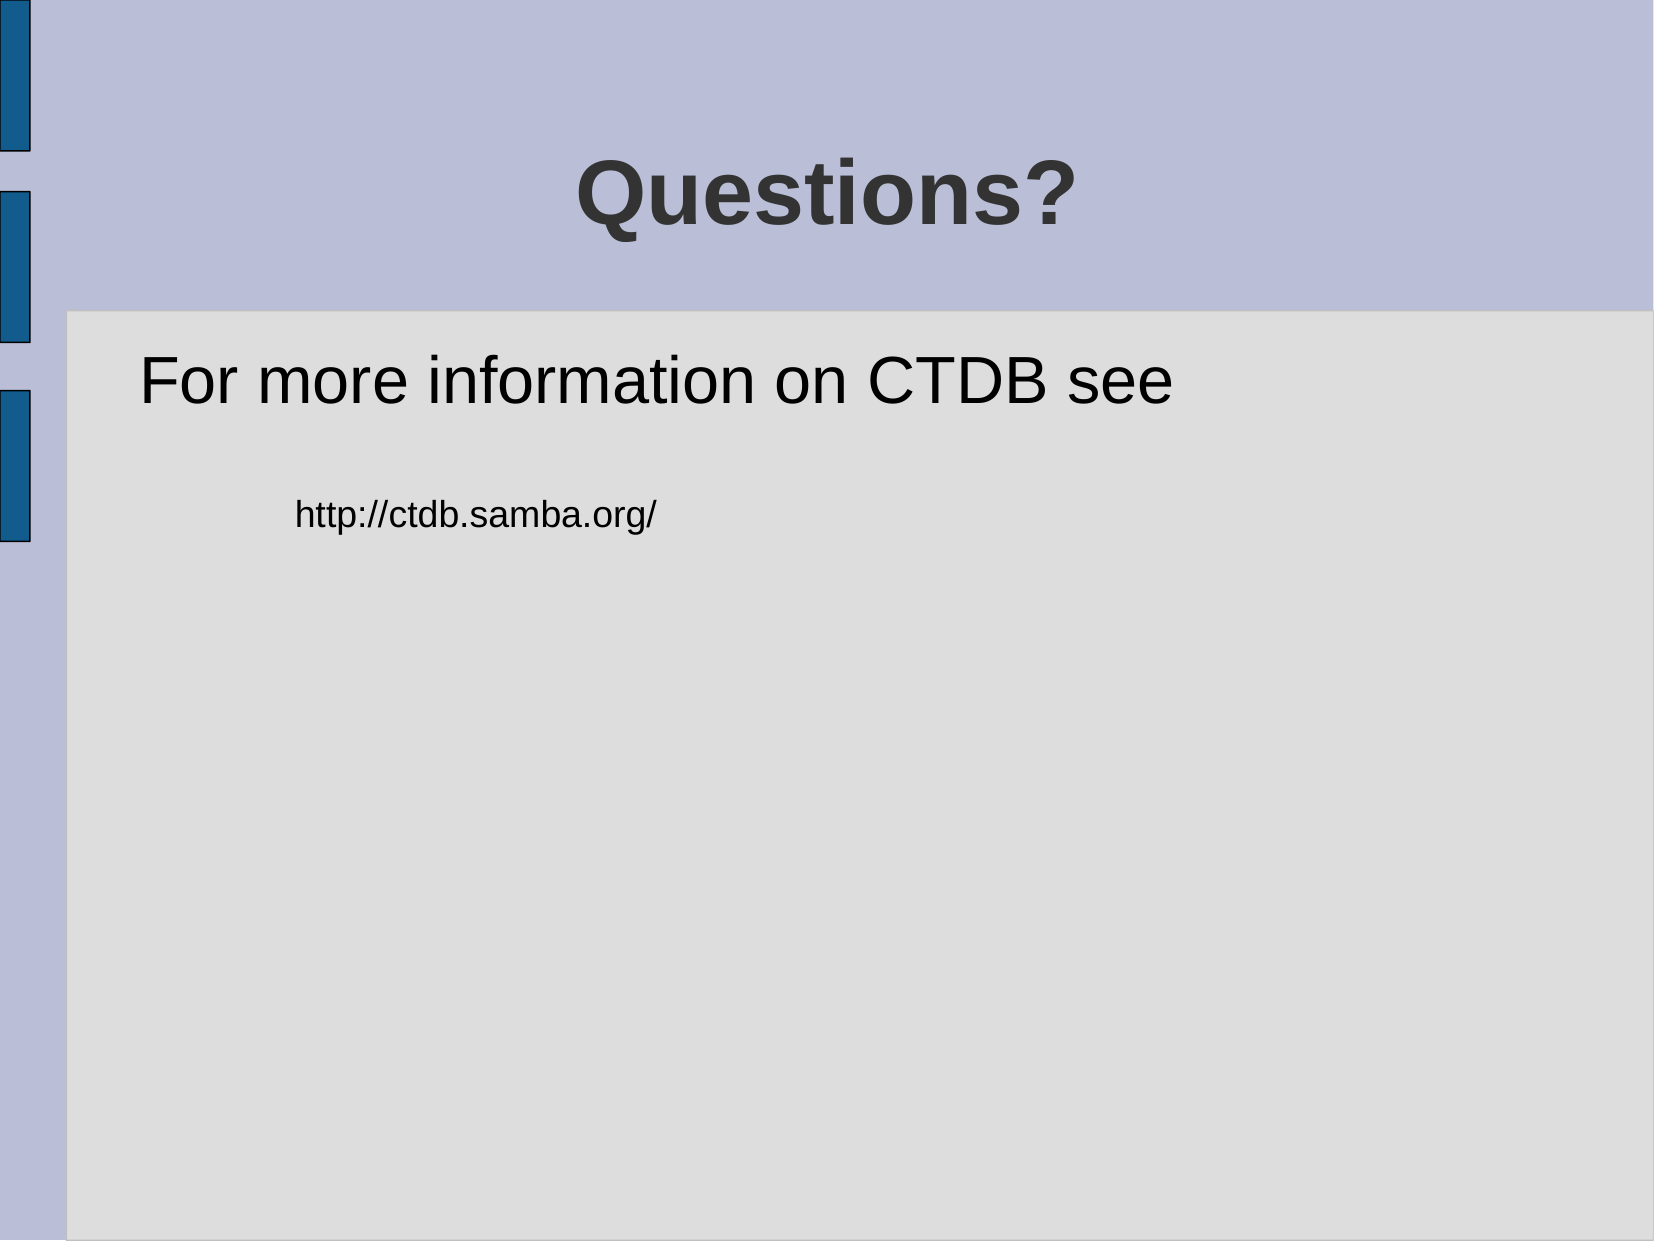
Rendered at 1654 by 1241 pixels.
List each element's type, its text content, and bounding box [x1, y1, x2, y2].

list For more information on CTDB see [121, 344, 1534, 1112]
title Questions? [121, 98, 1534, 291]
text_box http://ctdb.samba.org/ [262, 487, 1351, 546]
